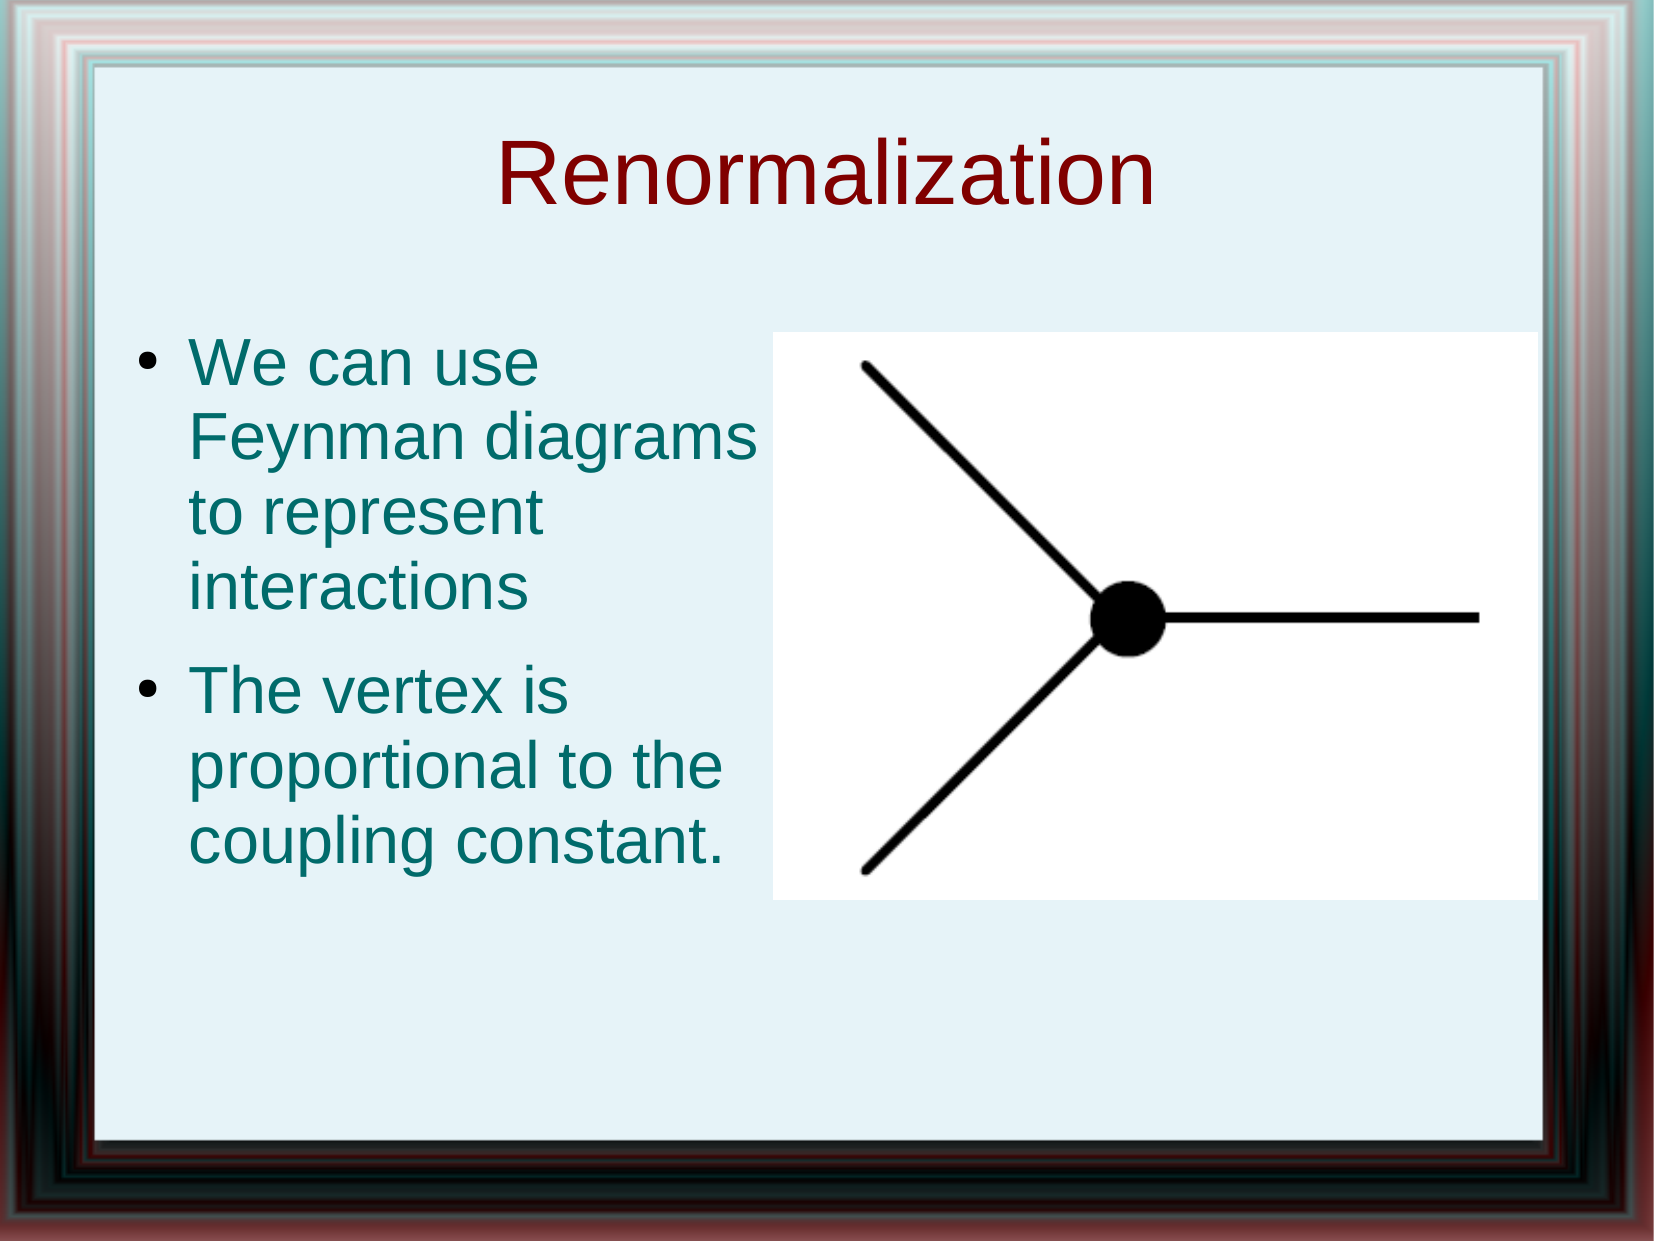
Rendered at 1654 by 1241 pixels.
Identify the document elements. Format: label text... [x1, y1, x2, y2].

title Renormalization [118, 88, 1536, 257]
list We can use Feynman diagrams to represent interactions The vertex is proportional to the coupling constant. [118, 324, 796, 945]
picture [0, 0, 1654, 1241]
